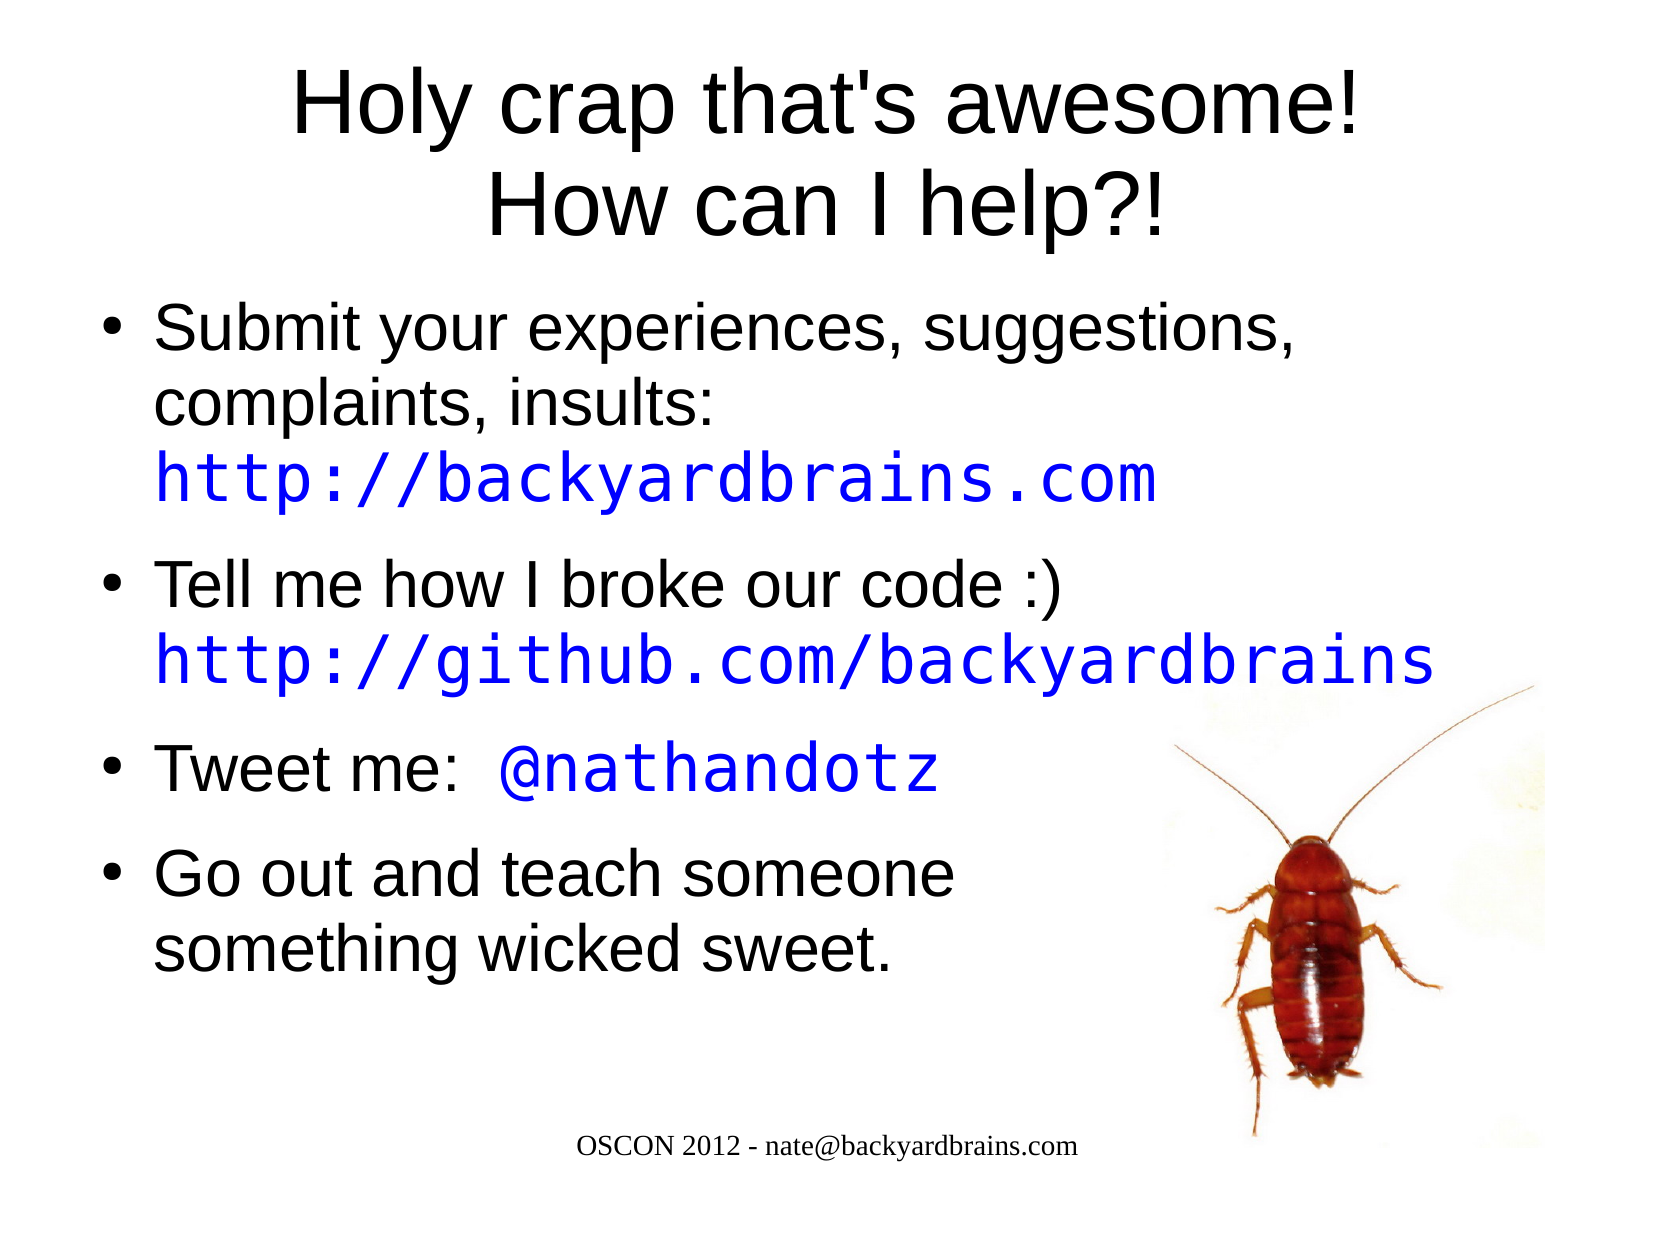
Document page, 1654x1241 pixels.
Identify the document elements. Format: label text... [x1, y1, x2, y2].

list Submit your experiences, suggestions, complaints, insults: http://backyardbrains.com Tell me how I broke our code :)http://github.com/backyardbrains Tweet me: @nathandotz Go out and teach someone something wicked sweet. [82, 290, 1571, 1010]
picture [1162, 1010, 1545, 1148]
title Holy crap that's awesome! How can I help?! [82, 49, 1571, 257]
